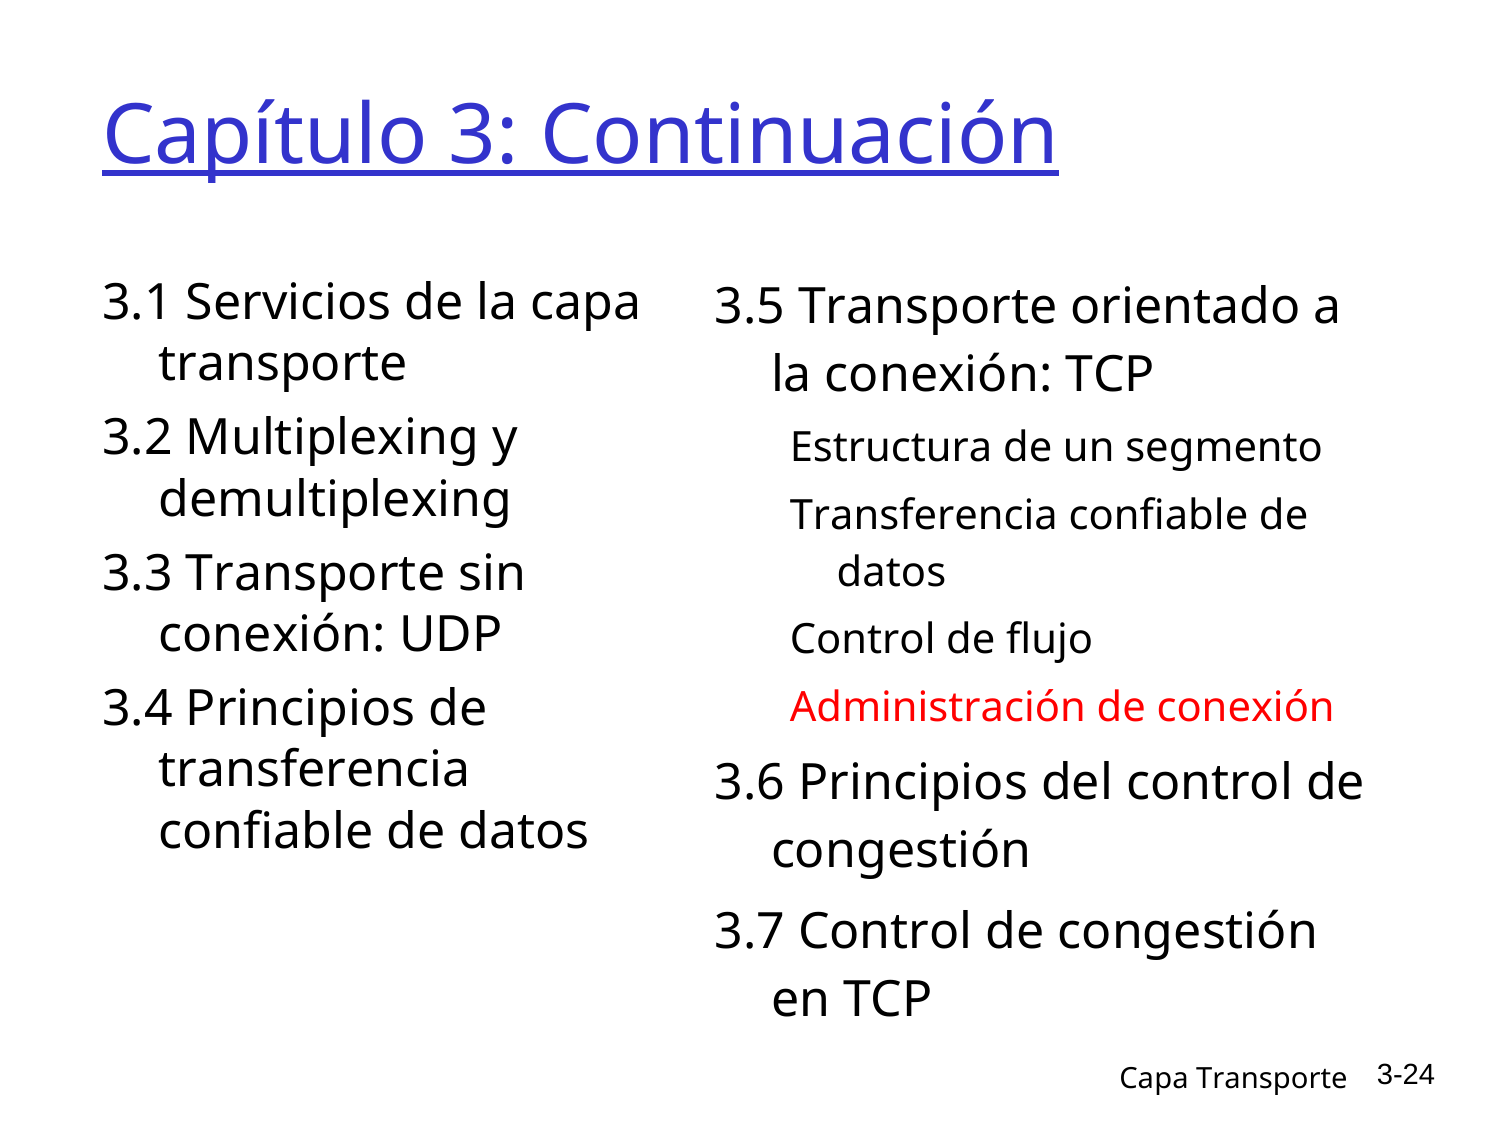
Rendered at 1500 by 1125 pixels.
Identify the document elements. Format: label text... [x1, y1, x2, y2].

list 3.1 Servicios de la capa transporte 3.2 Multiplexing y demultiplexing 3.3 Transporte sin conexión: UDP 3.4 Principios de transferencia confiable de datos [87, 262, 699, 1026]
list 3.5 Transporte orientado a la conexión: TCP Estructura de un segmento Transferencia confiable de datos Control de flujo Administración de conexión 3.6 Principios del control de congestión 3.7 Control de congestión en TCP [699, 262, 1403, 1053]
title Capítulo 3: Continuación [87, 37, 1363, 225]
